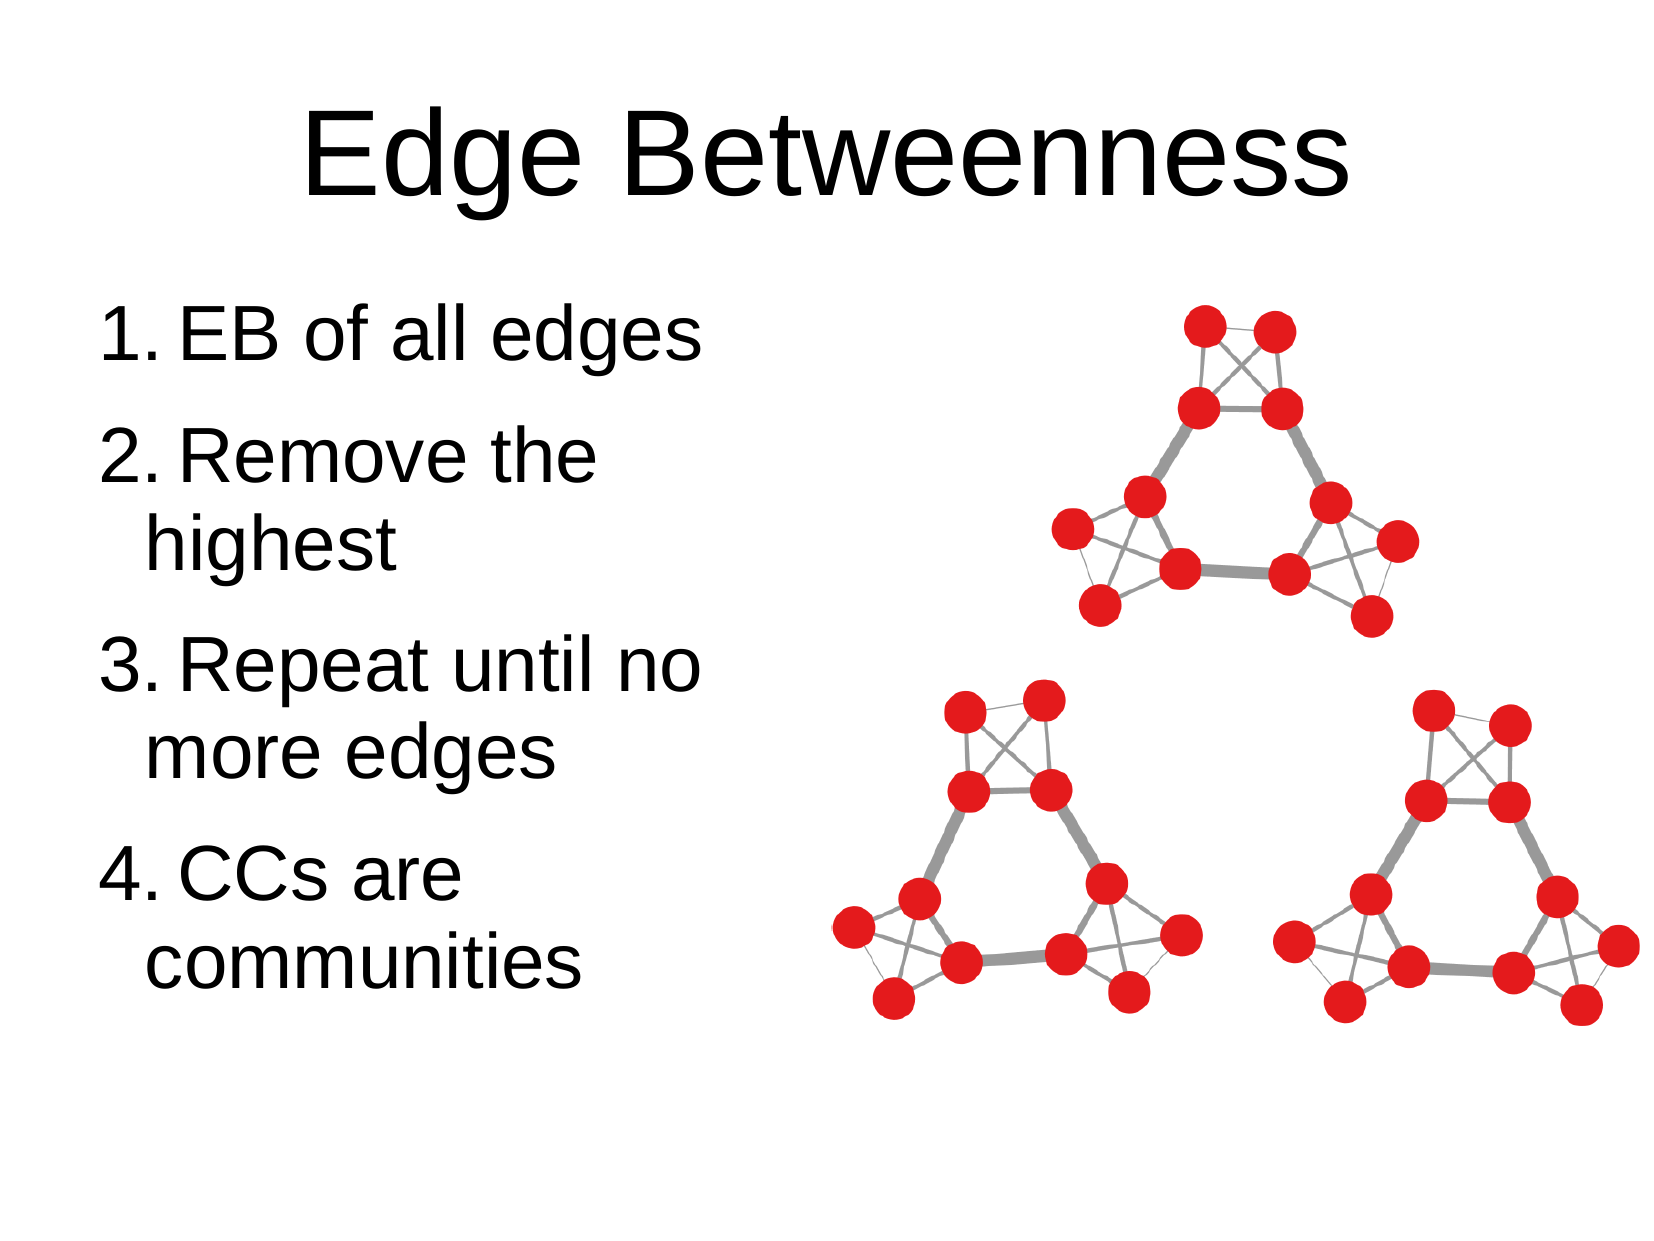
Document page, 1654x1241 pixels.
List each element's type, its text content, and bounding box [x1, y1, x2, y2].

title Edge Betweenness [82, 49, 1571, 257]
picture [831, 305, 1640, 1027]
list EB of all edges Remove the highest Repeat until no more edges CCs are communities [82, 290, 809, 1010]
